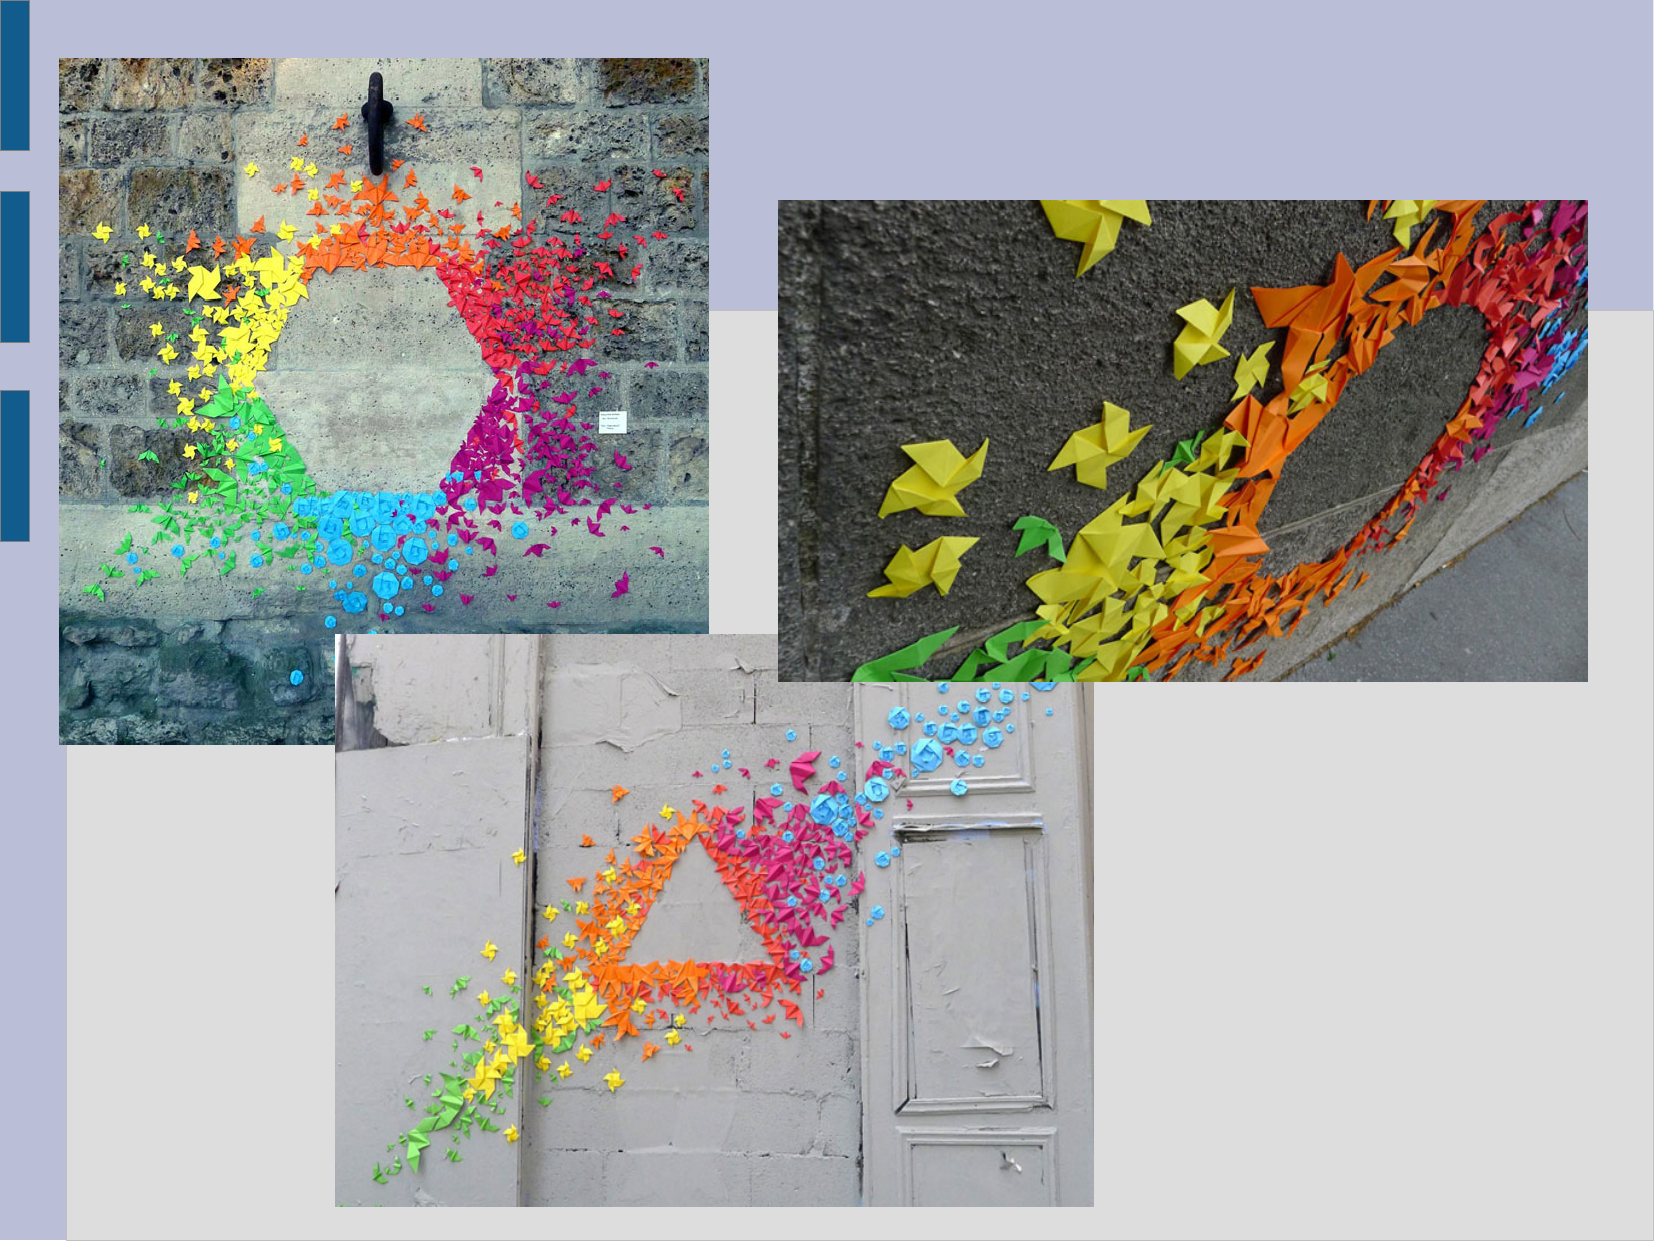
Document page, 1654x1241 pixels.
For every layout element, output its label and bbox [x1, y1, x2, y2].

picture [59, 58, 1588, 1207]
